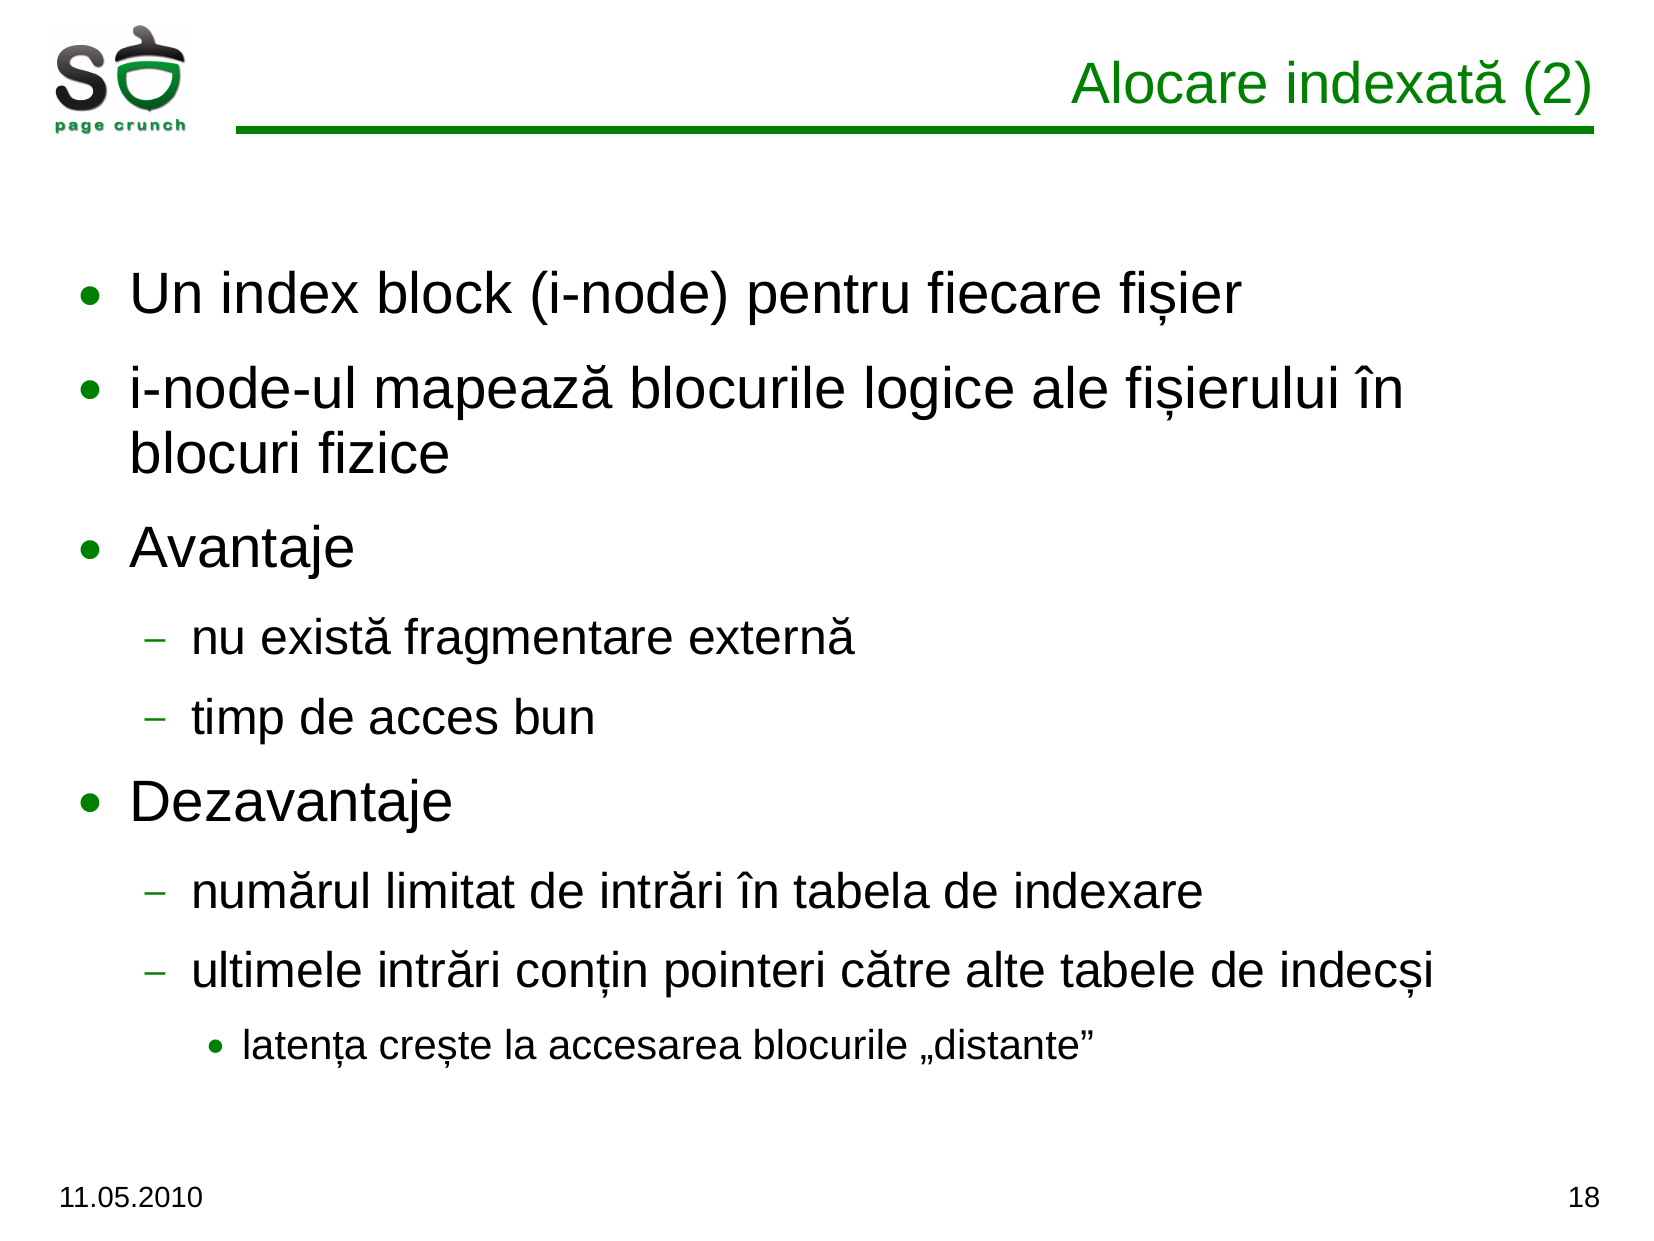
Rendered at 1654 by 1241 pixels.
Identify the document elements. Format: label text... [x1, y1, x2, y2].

picture [53, 23, 188, 136]
title Alocare indexată (2) [236, 49, 1595, 119]
list Un index block (i-node) pentru fiecare fișier i-node-ul mapează blocurile logice ale fișierului în blocuri fizice Avantaje nu există fragmentare externă timp de acces bun Dezavantaje numărul limitat de intrări în tabela de indexare ultimele intrări conțin pointeri către alte tabele de indecși latența crește la accesarea blocurile „distante” [59, 177, 1595, 1152]
